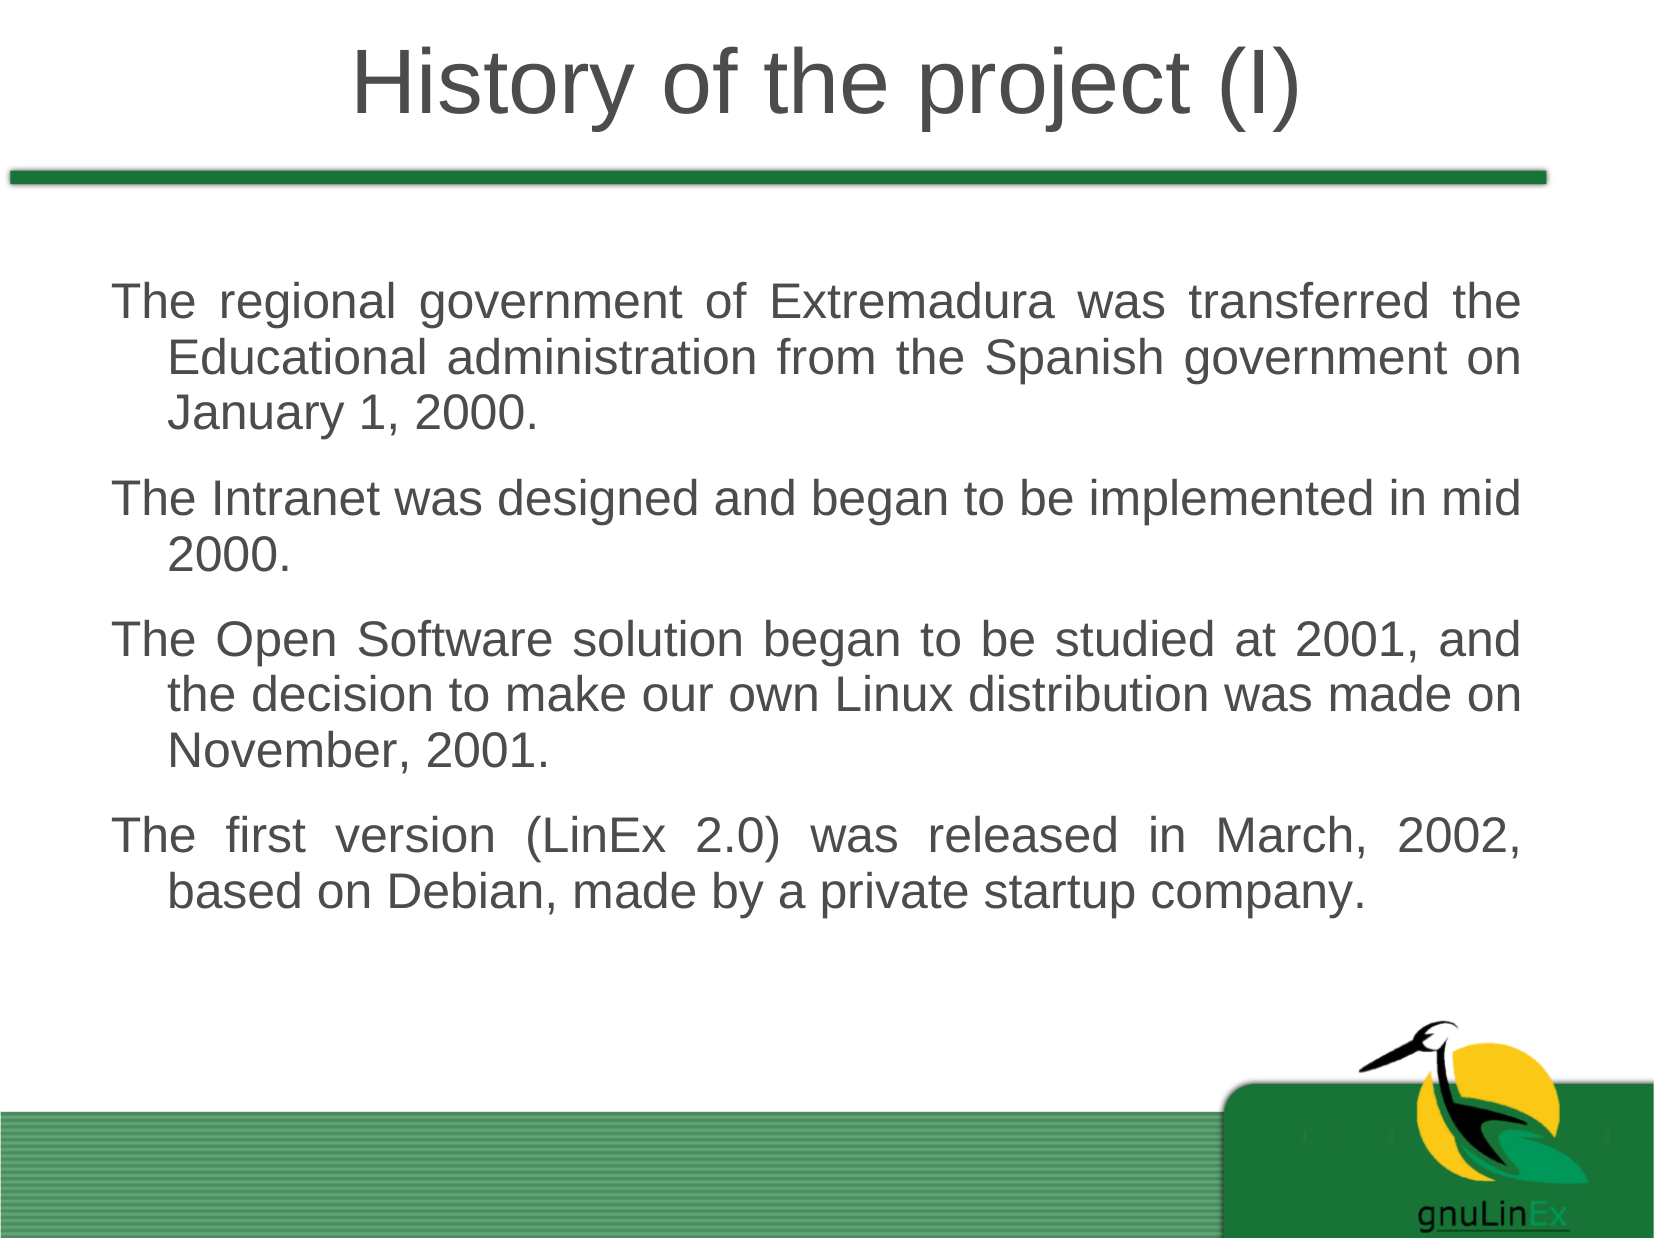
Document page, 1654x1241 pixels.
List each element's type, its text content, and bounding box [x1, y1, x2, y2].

title History of the project (I) [121, 0, 1534, 164]
list The regional government of Extremadura was transferred the Educational administration from the Spanish government on January 1, 2000. The Intranet was designed and began to be implemented in mid 2000. The Open Software solution began to be studied at 2001, and the decision to make our own Linux distribution was made on November, 2001. The first version (LinEx 2.0) was released in March, 2002, based on Debian, made by a private startup company. [110, 273, 1523, 982]
picture [0, 0, 1654, 1238]
